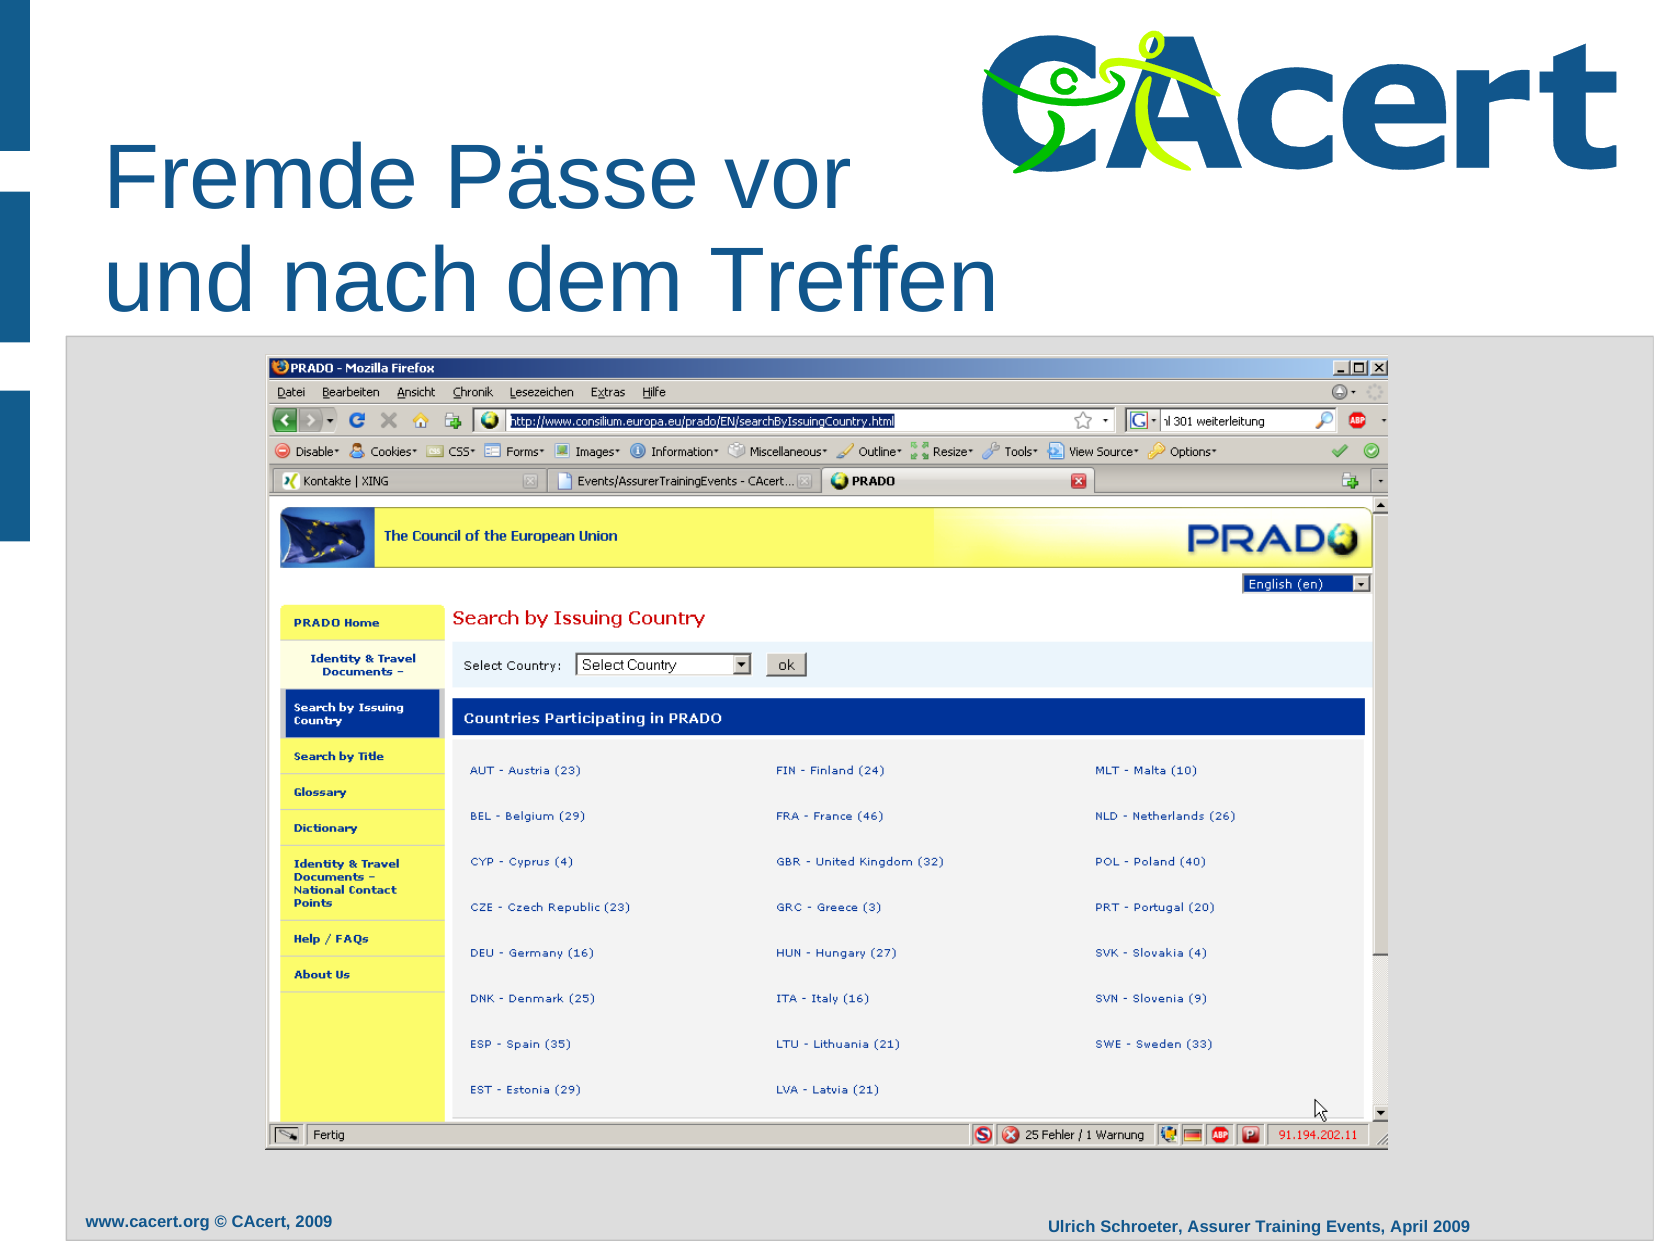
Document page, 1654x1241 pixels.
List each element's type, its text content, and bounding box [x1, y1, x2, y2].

text_box Fremde Pässe vor und nach dem Treffen [88, 118, 1016, 339]
picture [265, 354, 1388, 1150]
